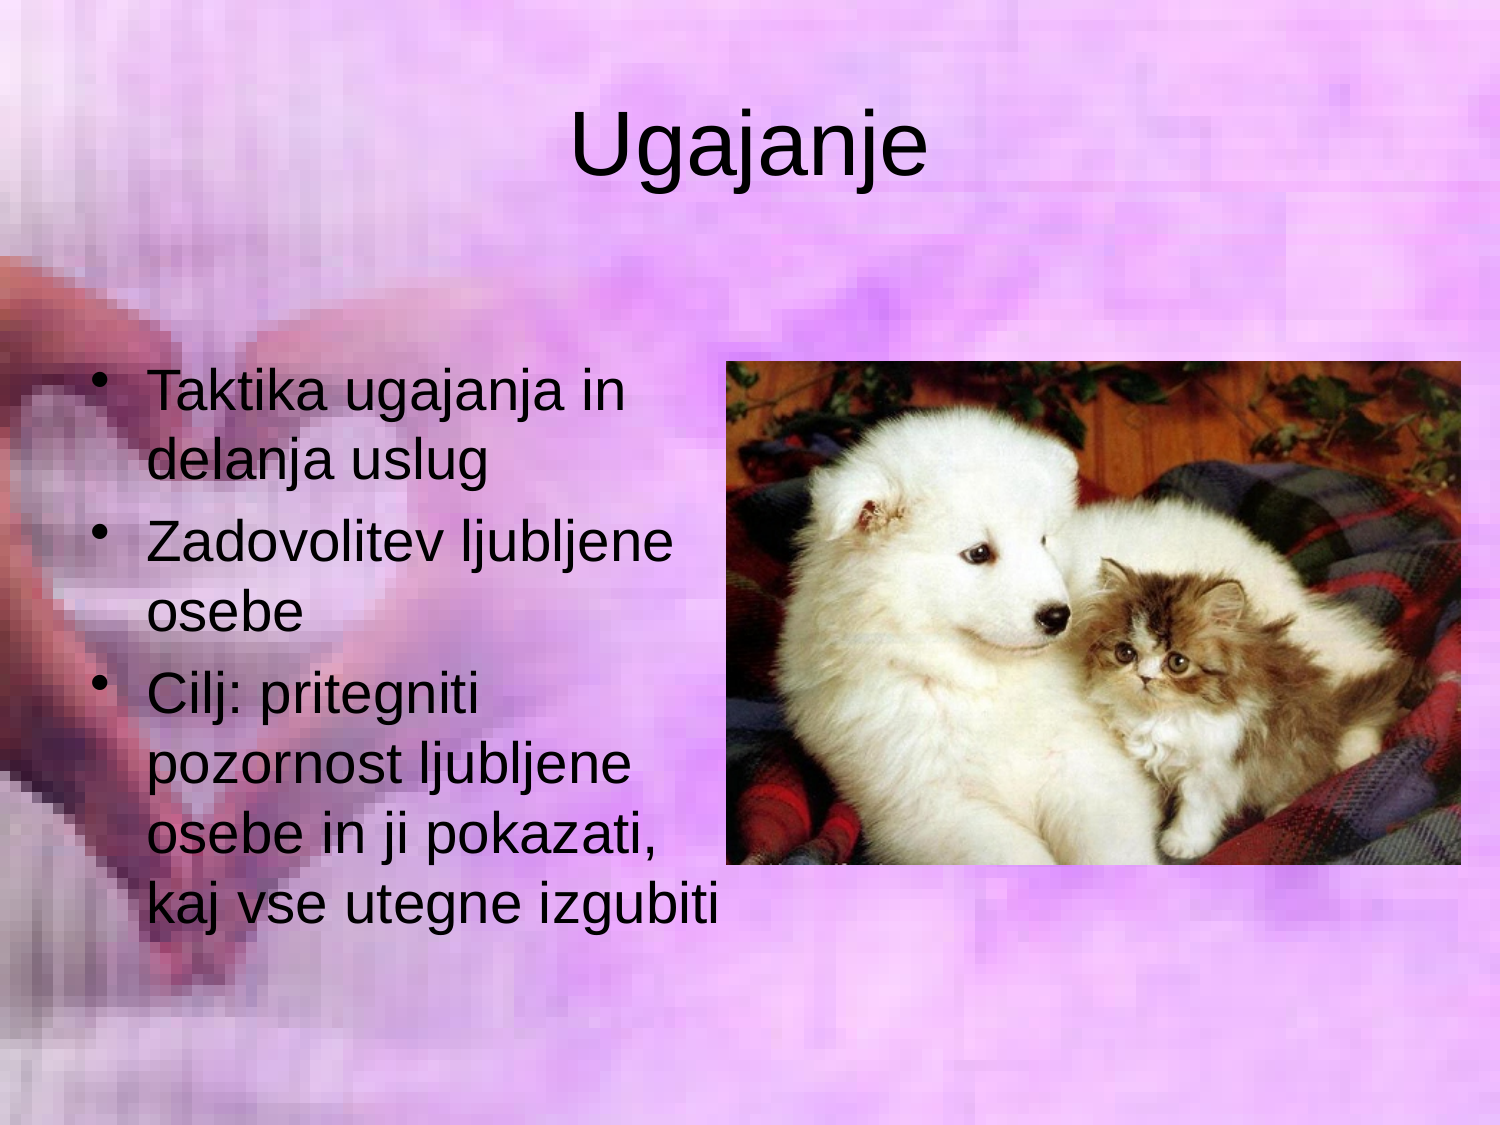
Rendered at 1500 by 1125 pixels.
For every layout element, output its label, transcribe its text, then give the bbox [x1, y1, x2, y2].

title Ugajanje [75, 45, 1425, 233]
list Taktika ugajanja in delanja uslug Zadovolitev ljubljene osebe Cilj: pritegniti pozornost ljubljene osebe in ji pokazati, kaj vse utegne izgubiti [75, 262, 738, 1005]
picture [0, 0, 1500, 1125]
